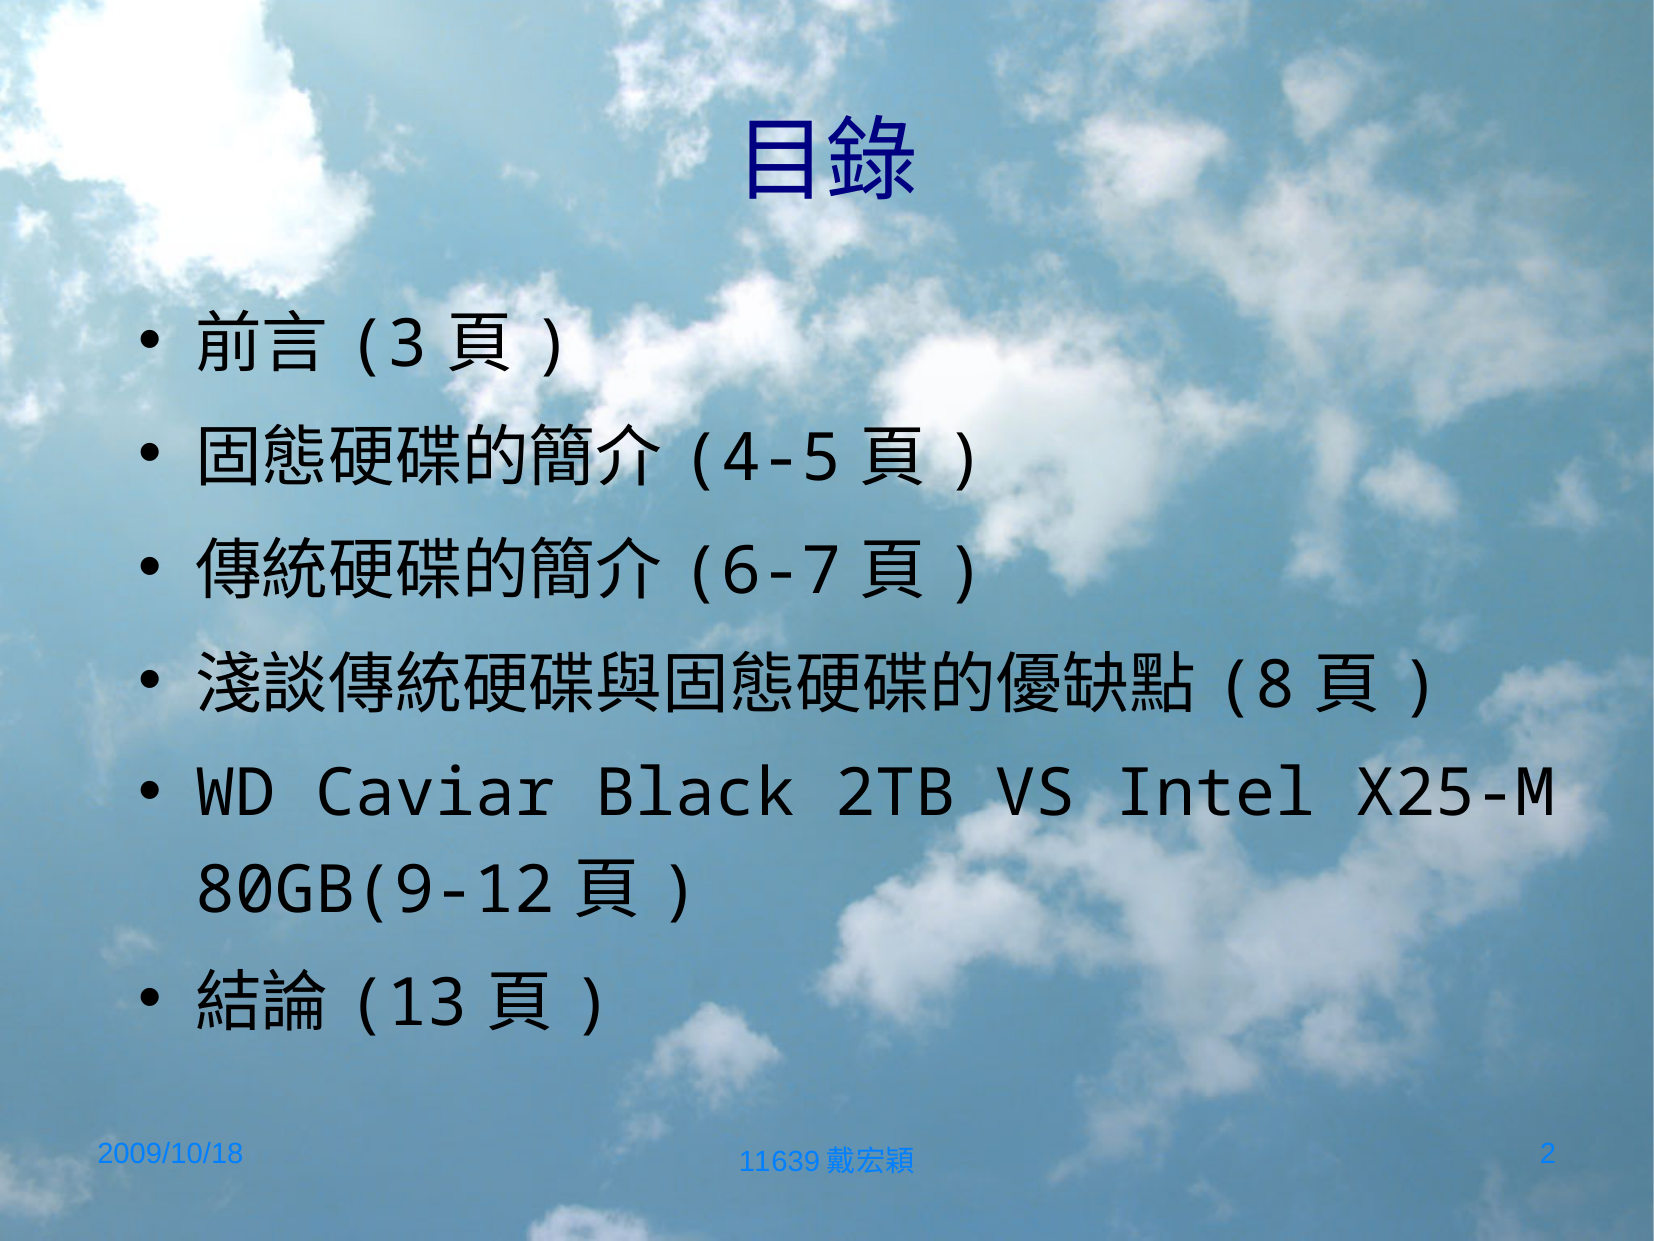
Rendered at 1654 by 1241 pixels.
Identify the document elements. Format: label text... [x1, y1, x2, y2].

picture [0, 0, 1654, 1241]
list 前言(3頁) 固態硬碟的簡介(4-5頁) 傳統硬碟的簡介(6-7頁) 淺談傳統硬碟與固態硬碟的優缺點(8頁) WD Caviar Black 2TB VS Intel X25-M 80GB(9-12頁) 結論(13頁) [82, 289, 1571, 1068]
title 目錄 [82, 49, 1571, 257]
